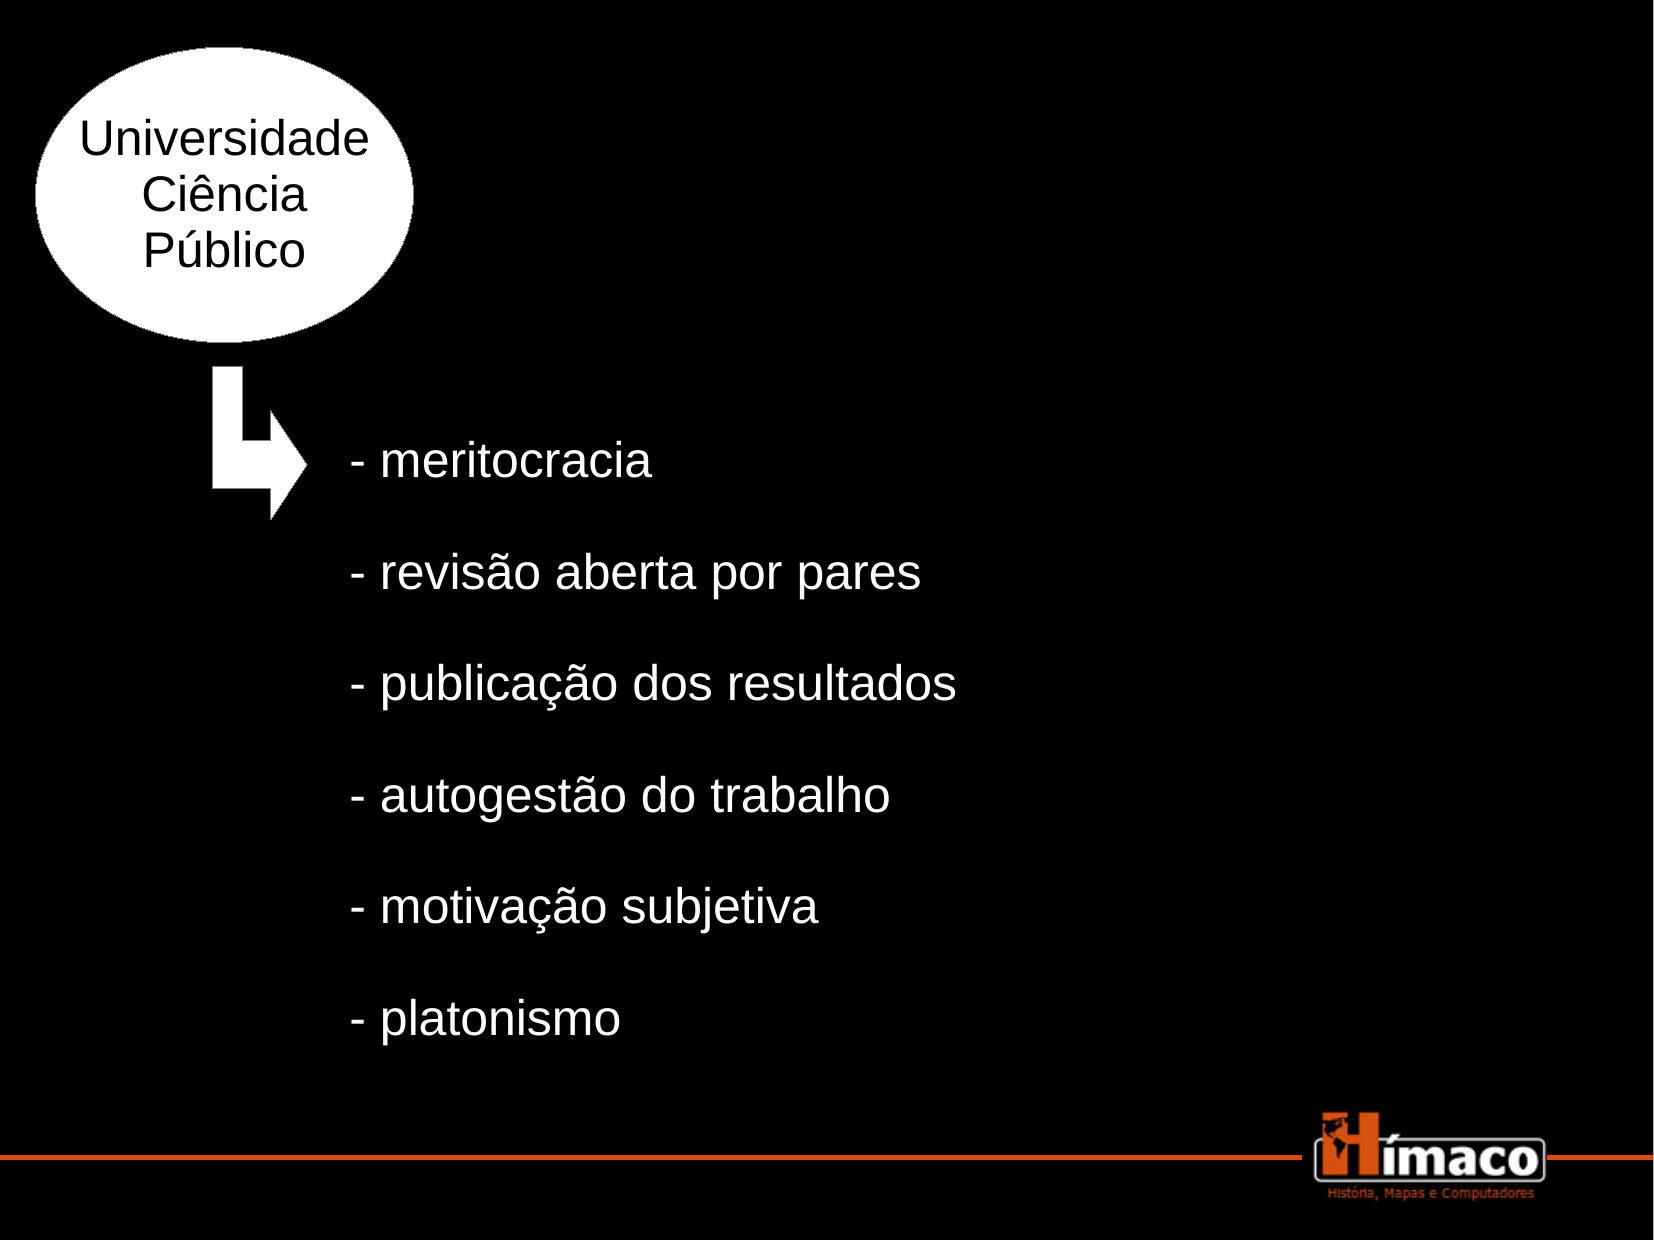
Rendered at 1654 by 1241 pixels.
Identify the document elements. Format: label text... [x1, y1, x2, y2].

text_box - meritocracia - revisão aberta por pares - publicação dos resultados - autogestão do trabalho - motivação subjetiva - platonismo [334, 425, 1359, 1054]
text_box [212, 366, 308, 520]
picture [1301, 1075, 1559, 1217]
text_box Universidade Ciência Público [35, 47, 414, 343]
